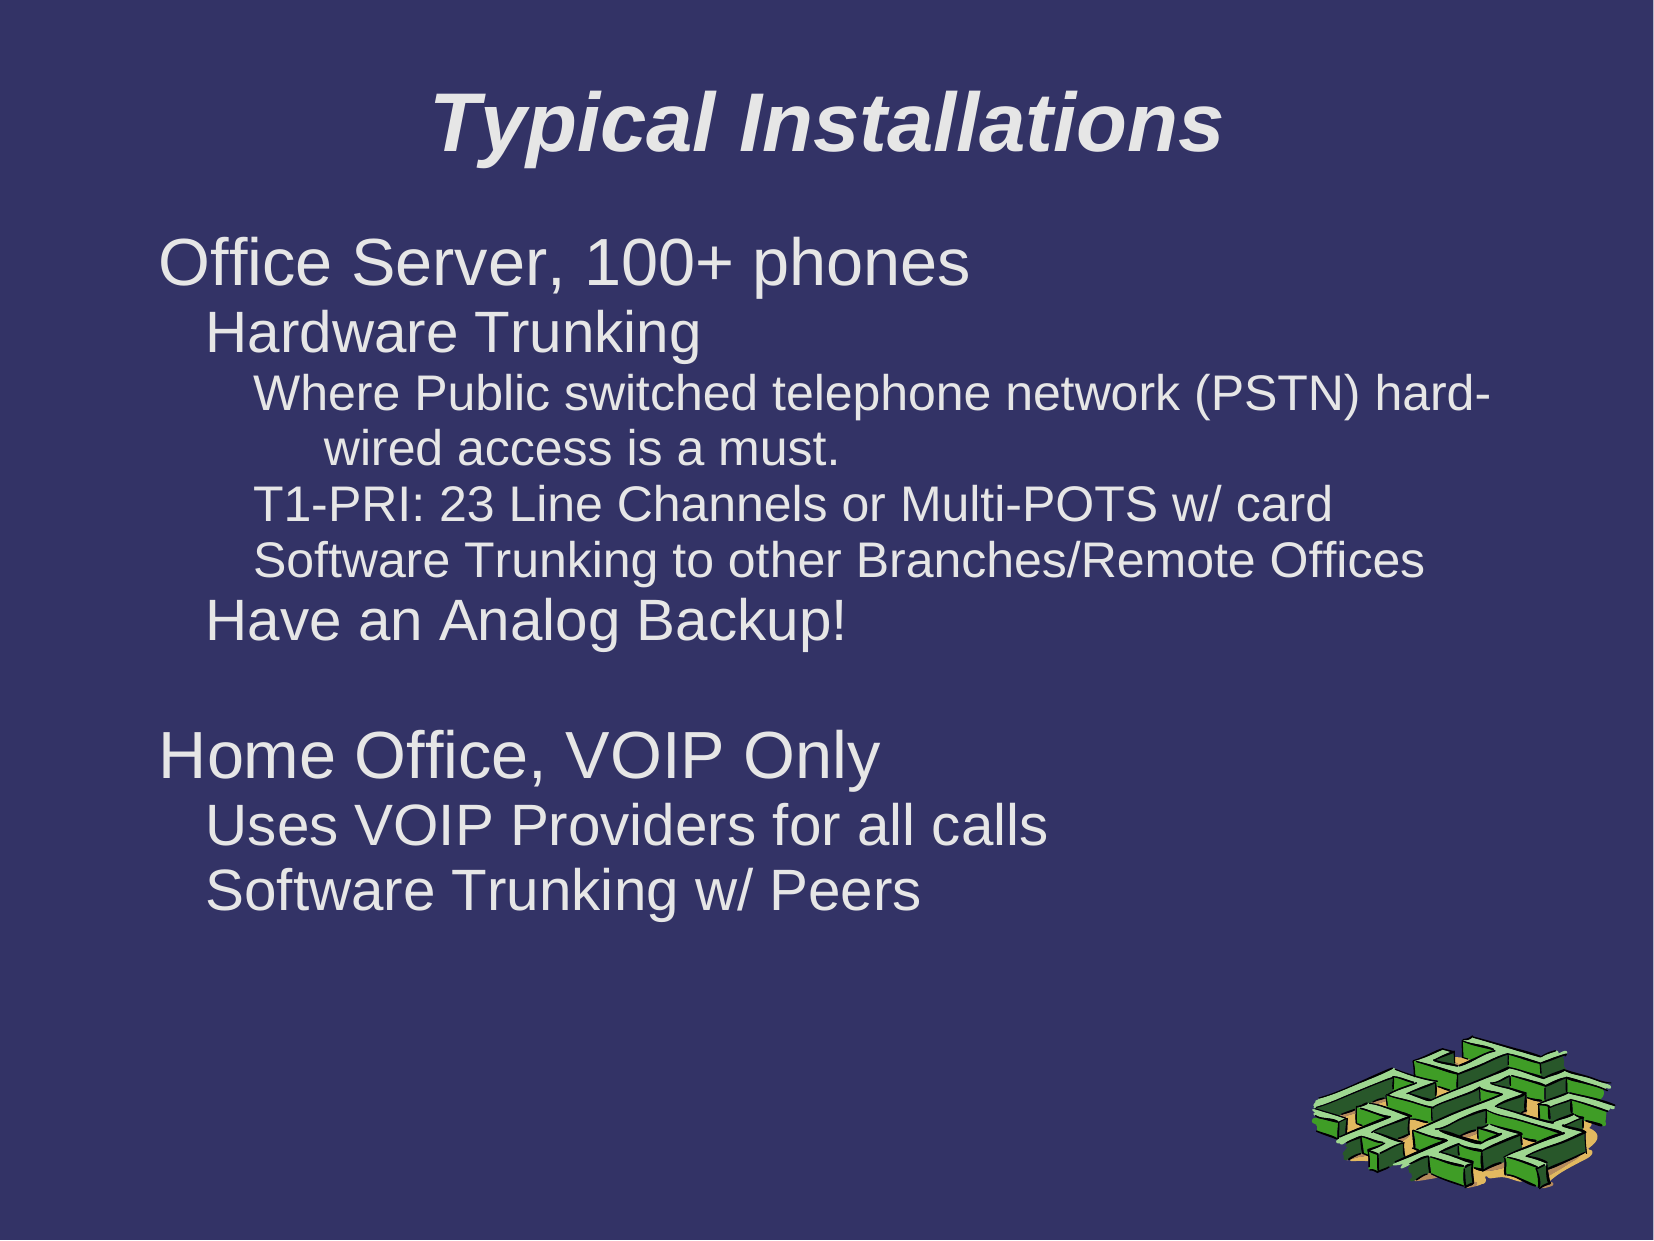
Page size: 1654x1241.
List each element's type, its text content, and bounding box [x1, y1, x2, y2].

title Typical Installations [121, 19, 1534, 227]
list Office Server, 100+ phones Hardware Trunking Where Public switched telephone network (PSTN) hard-wired access is a must. T1-PRI: 23 Line Channels or Multi-POTS w/ card Software Trunking to other Branches/Remote Offices Have an Analog Backup! Home Office, VOIP Only Uses VOIP Providers for all calls Software Trunking w/ Peers [146, 225, 1538, 1007]
